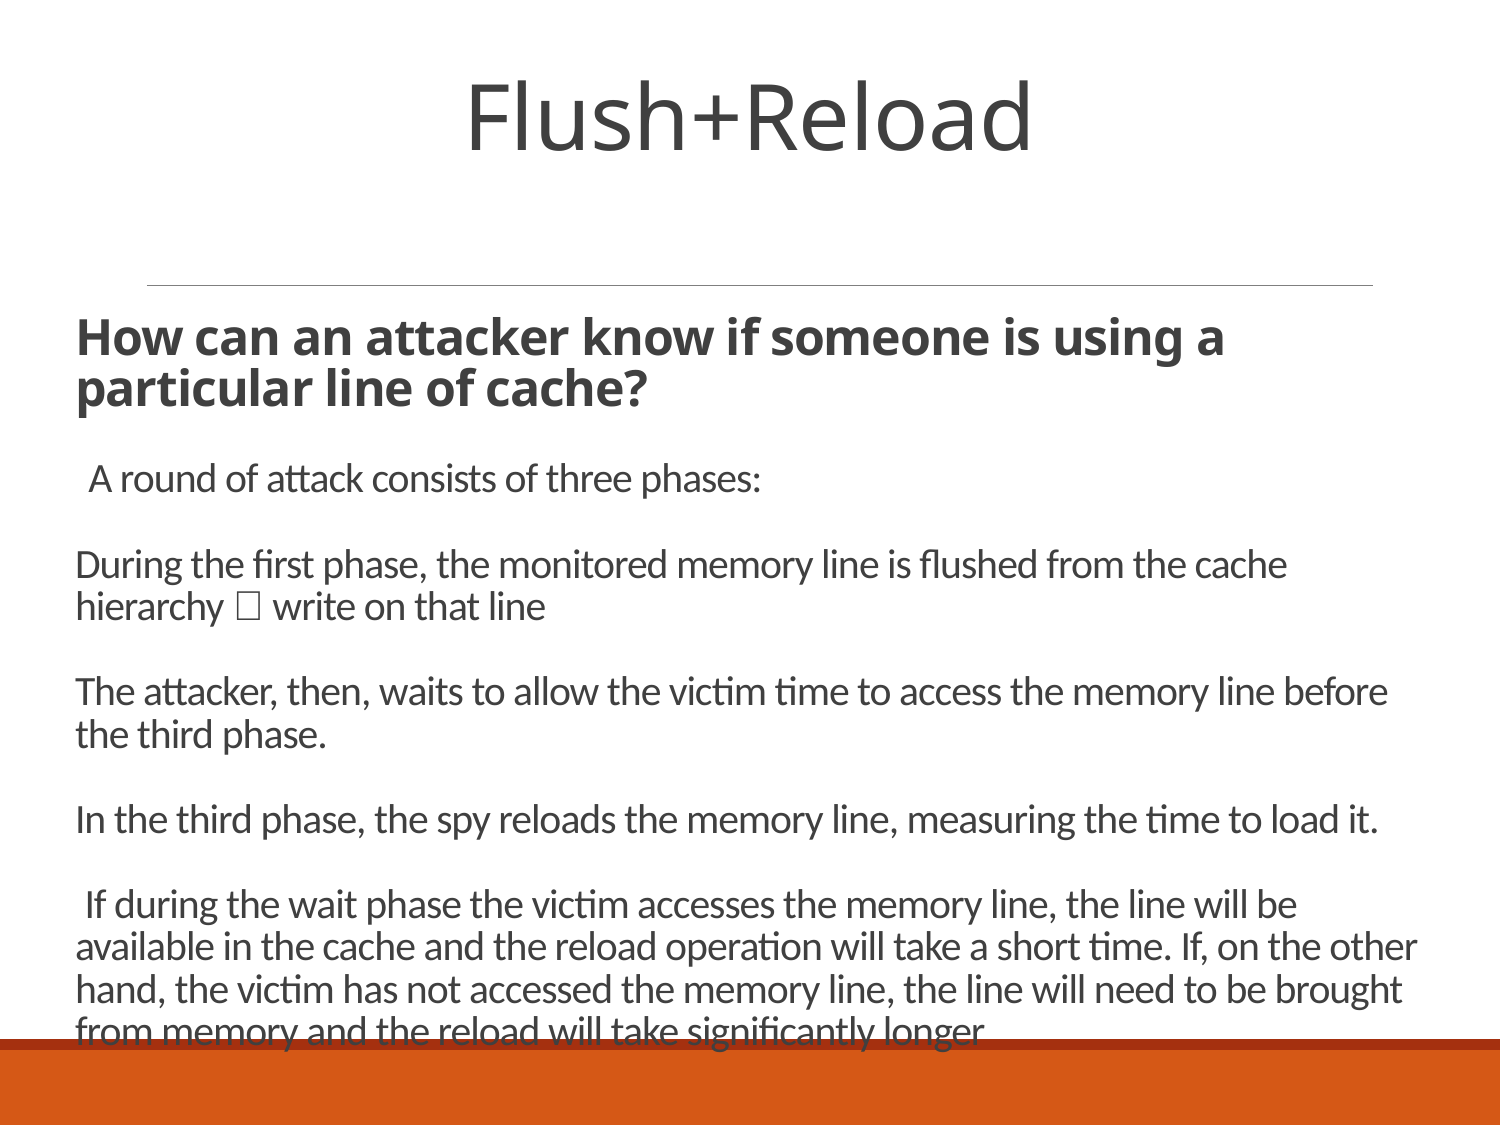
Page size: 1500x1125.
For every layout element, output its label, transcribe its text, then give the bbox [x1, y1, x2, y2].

subtitle How can an attacker know if someone is using a particular line of cache? A round of attack consists of three phases: During the first phase, the monitored memory line is flushed from the cache hierarchy  write on that line The attacker, then, waits to allow the victim time to access the memory line before the third phase. In the third phase, the spy reloads the memory line, measuring the time to load it. If during the wait phase the victim accesses the memory line, the line will be available in the cache and the reload operation will take a short time. If, on the other hand, the victim has not accessed the memory line, the line will need to be brought from memory and the reload will take significantly longer [75, 314, 1425, 1105]
text_box Flush+Reload [75, 50, 1425, 191]
